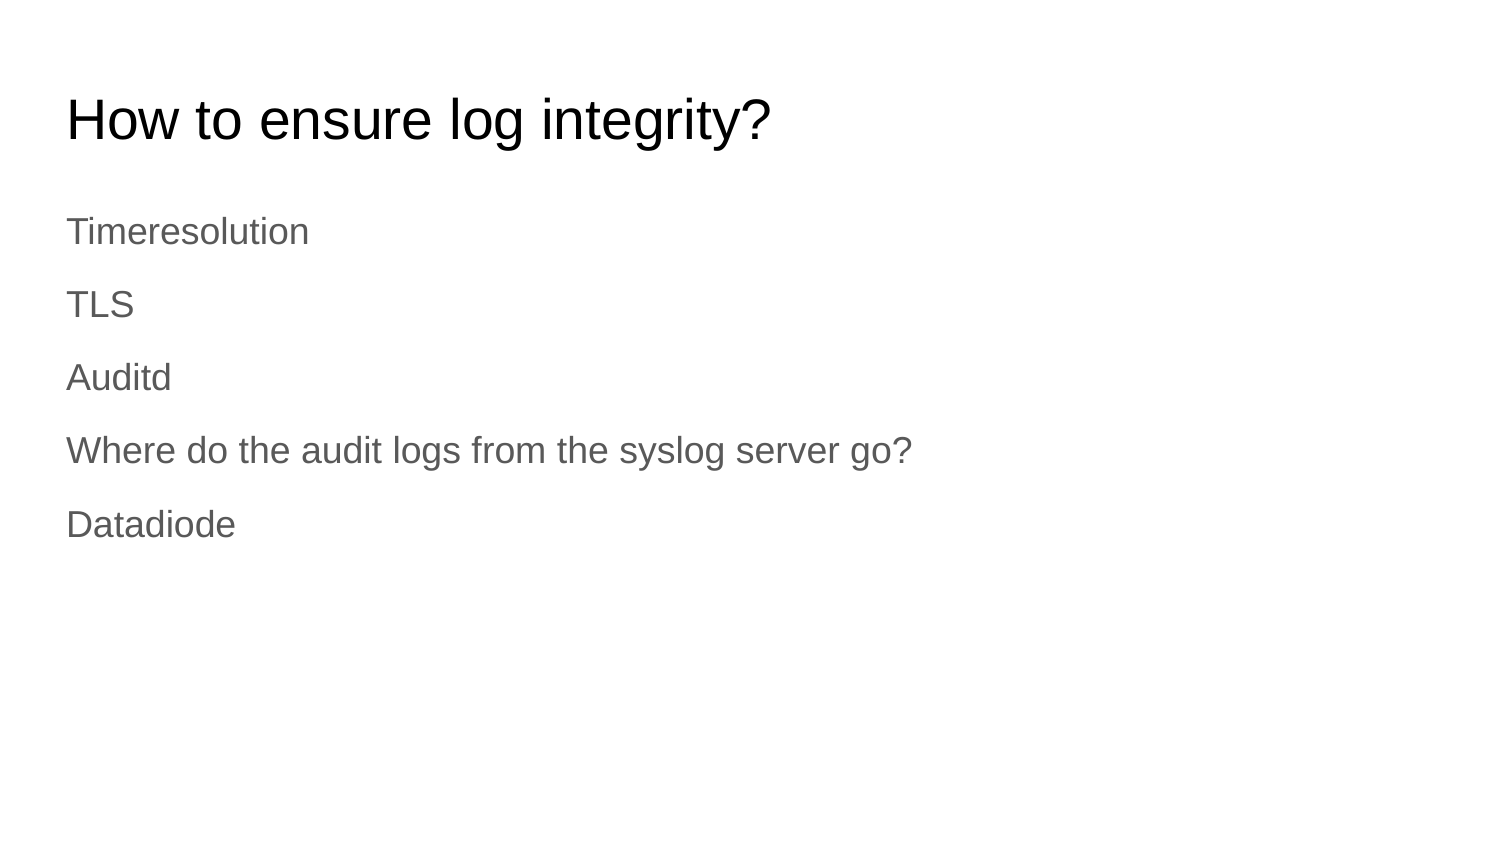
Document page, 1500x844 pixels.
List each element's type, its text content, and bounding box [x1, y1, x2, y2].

title How to ensure log integrity? [51, 72, 1449, 167]
list Timeresolution TLS Auditd Where do the audit logs from the syslog server go? Datadiode [51, 189, 1449, 750]
